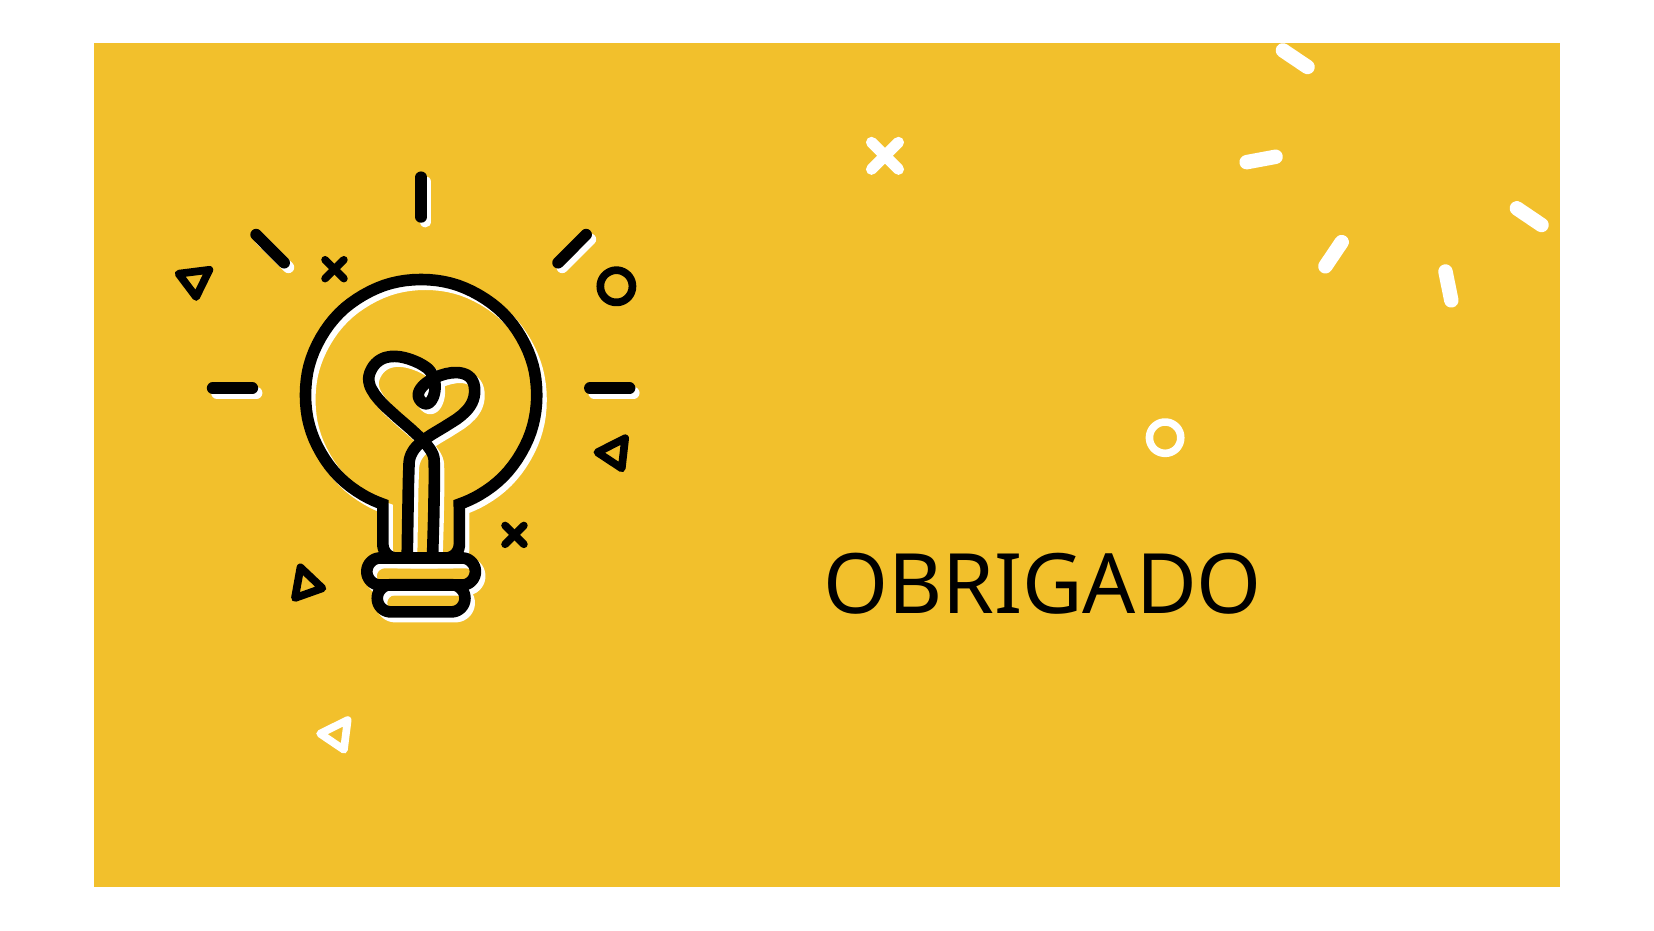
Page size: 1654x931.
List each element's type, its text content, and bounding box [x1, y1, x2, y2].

title OBRIGADO [823, 524, 1544, 638]
